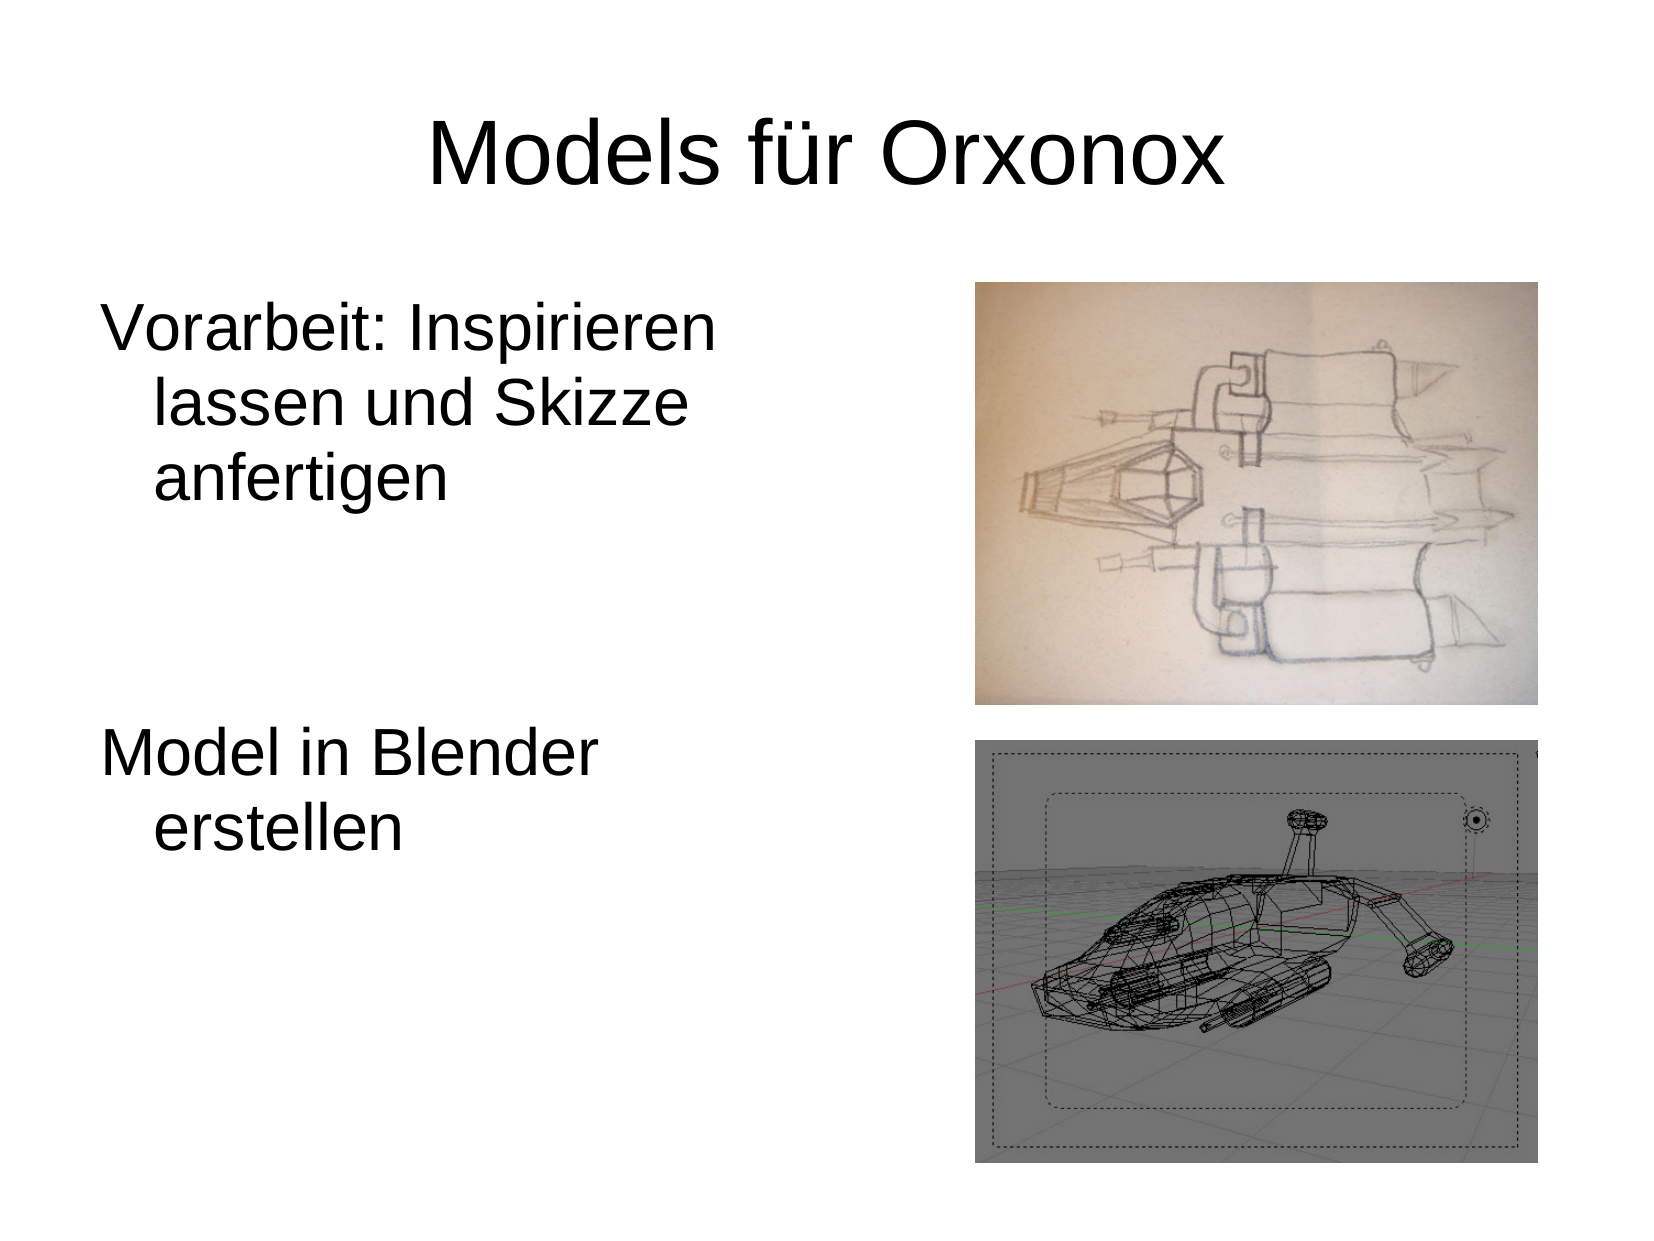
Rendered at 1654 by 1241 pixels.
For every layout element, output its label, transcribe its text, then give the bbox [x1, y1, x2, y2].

picture [975, 282, 1538, 705]
picture [975, 740, 1538, 1163]
list Model in Blender erstellen [82, 715, 809, 1063]
title Models für Orxonox [82, 49, 1571, 257]
list Vorarbeit: Inspirieren lassen und Skizze anfertigen [82, 290, 809, 638]
